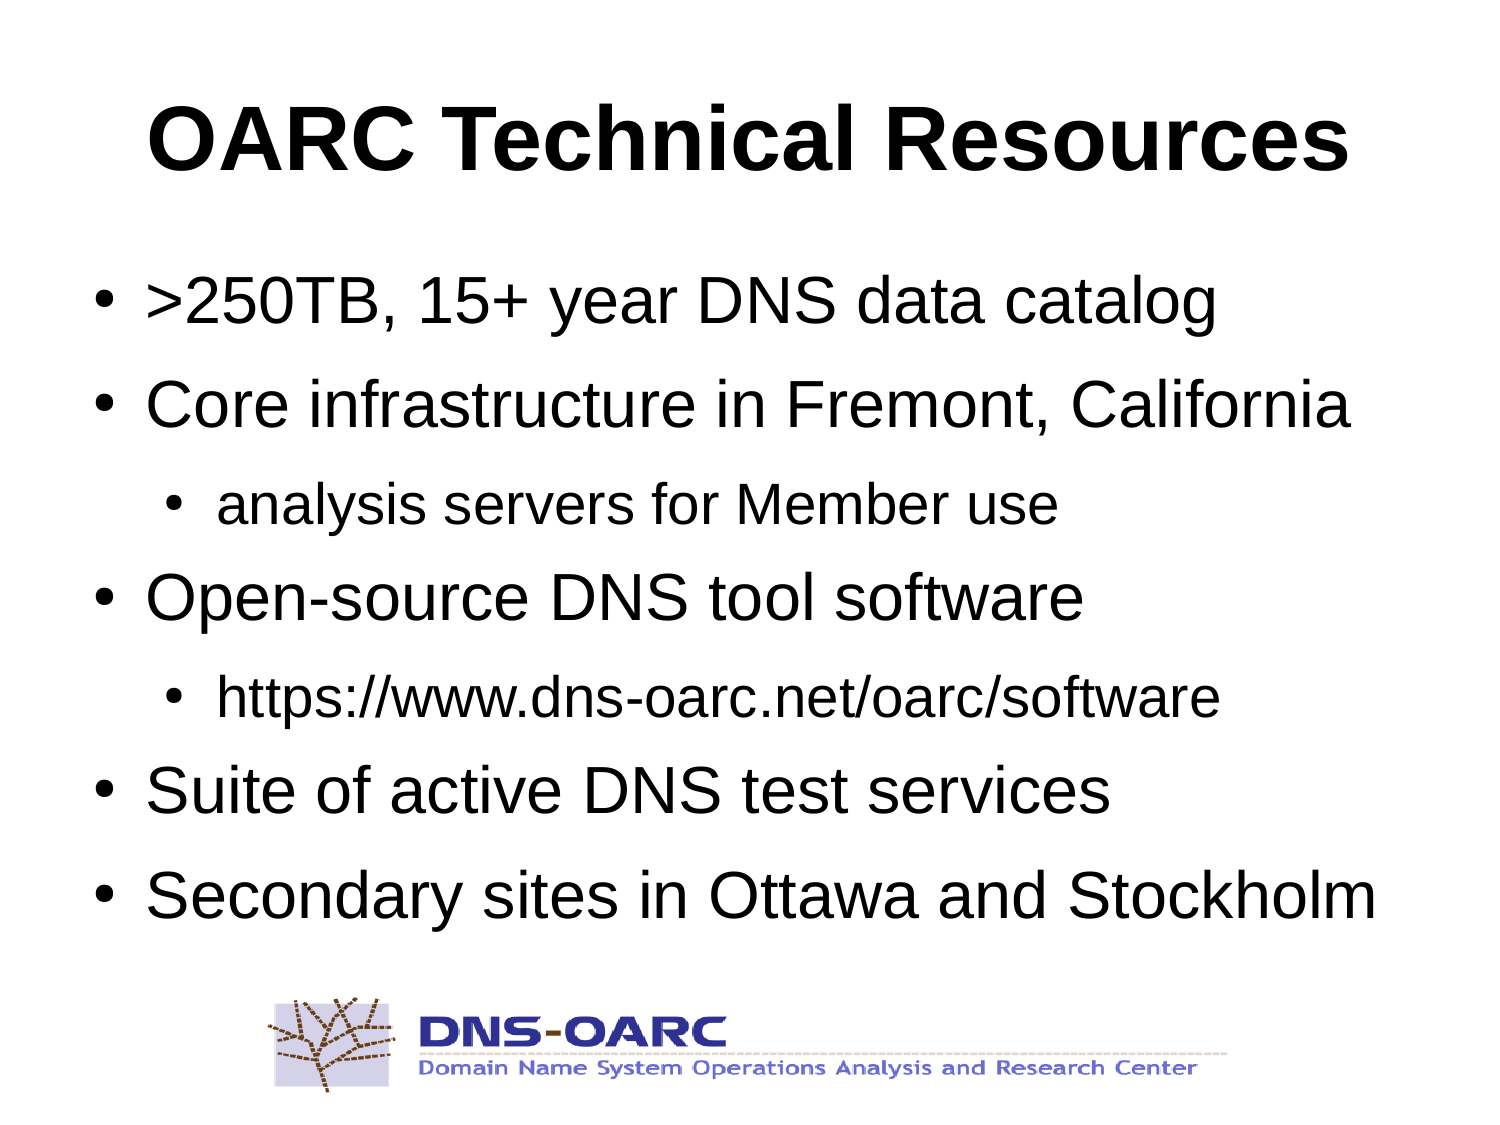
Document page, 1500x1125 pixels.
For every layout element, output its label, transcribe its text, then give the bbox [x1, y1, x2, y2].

list >250TB, 15+ year DNS data catalog Core infrastructure in Fremont, California analysis servers for Member use Open-source DNS tool software https://www.dns-oarc.net/oarc/software Suite of active DNS test services Secondary sites in Ottawa and Stockholm [75, 263, 1425, 916]
picture [214, 991, 1259, 1099]
title OARC Technical Resources [75, 44, 1425, 233]
